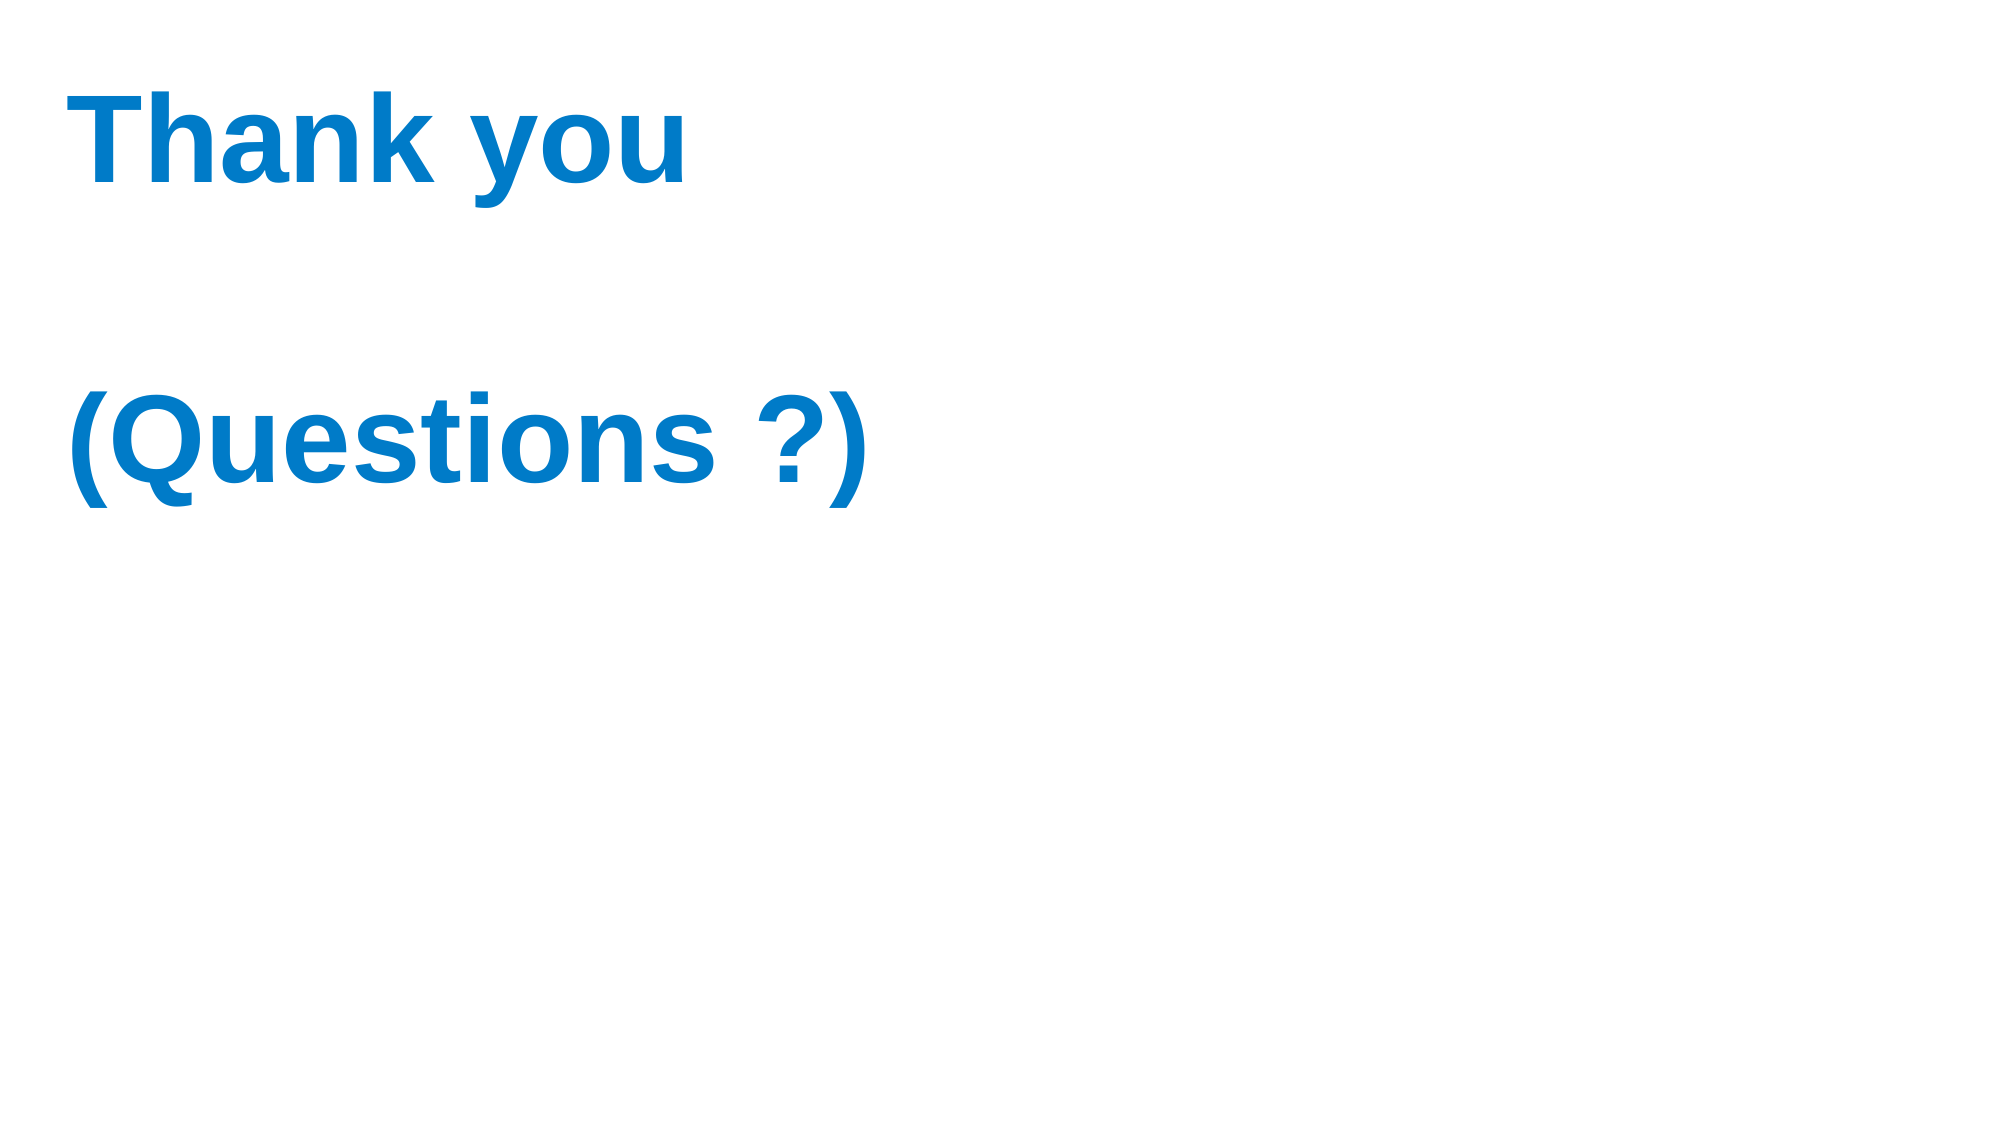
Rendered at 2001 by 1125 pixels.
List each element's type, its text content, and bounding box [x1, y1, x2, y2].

title Thank you (Questions ?) [66, 57, 1933, 634]
